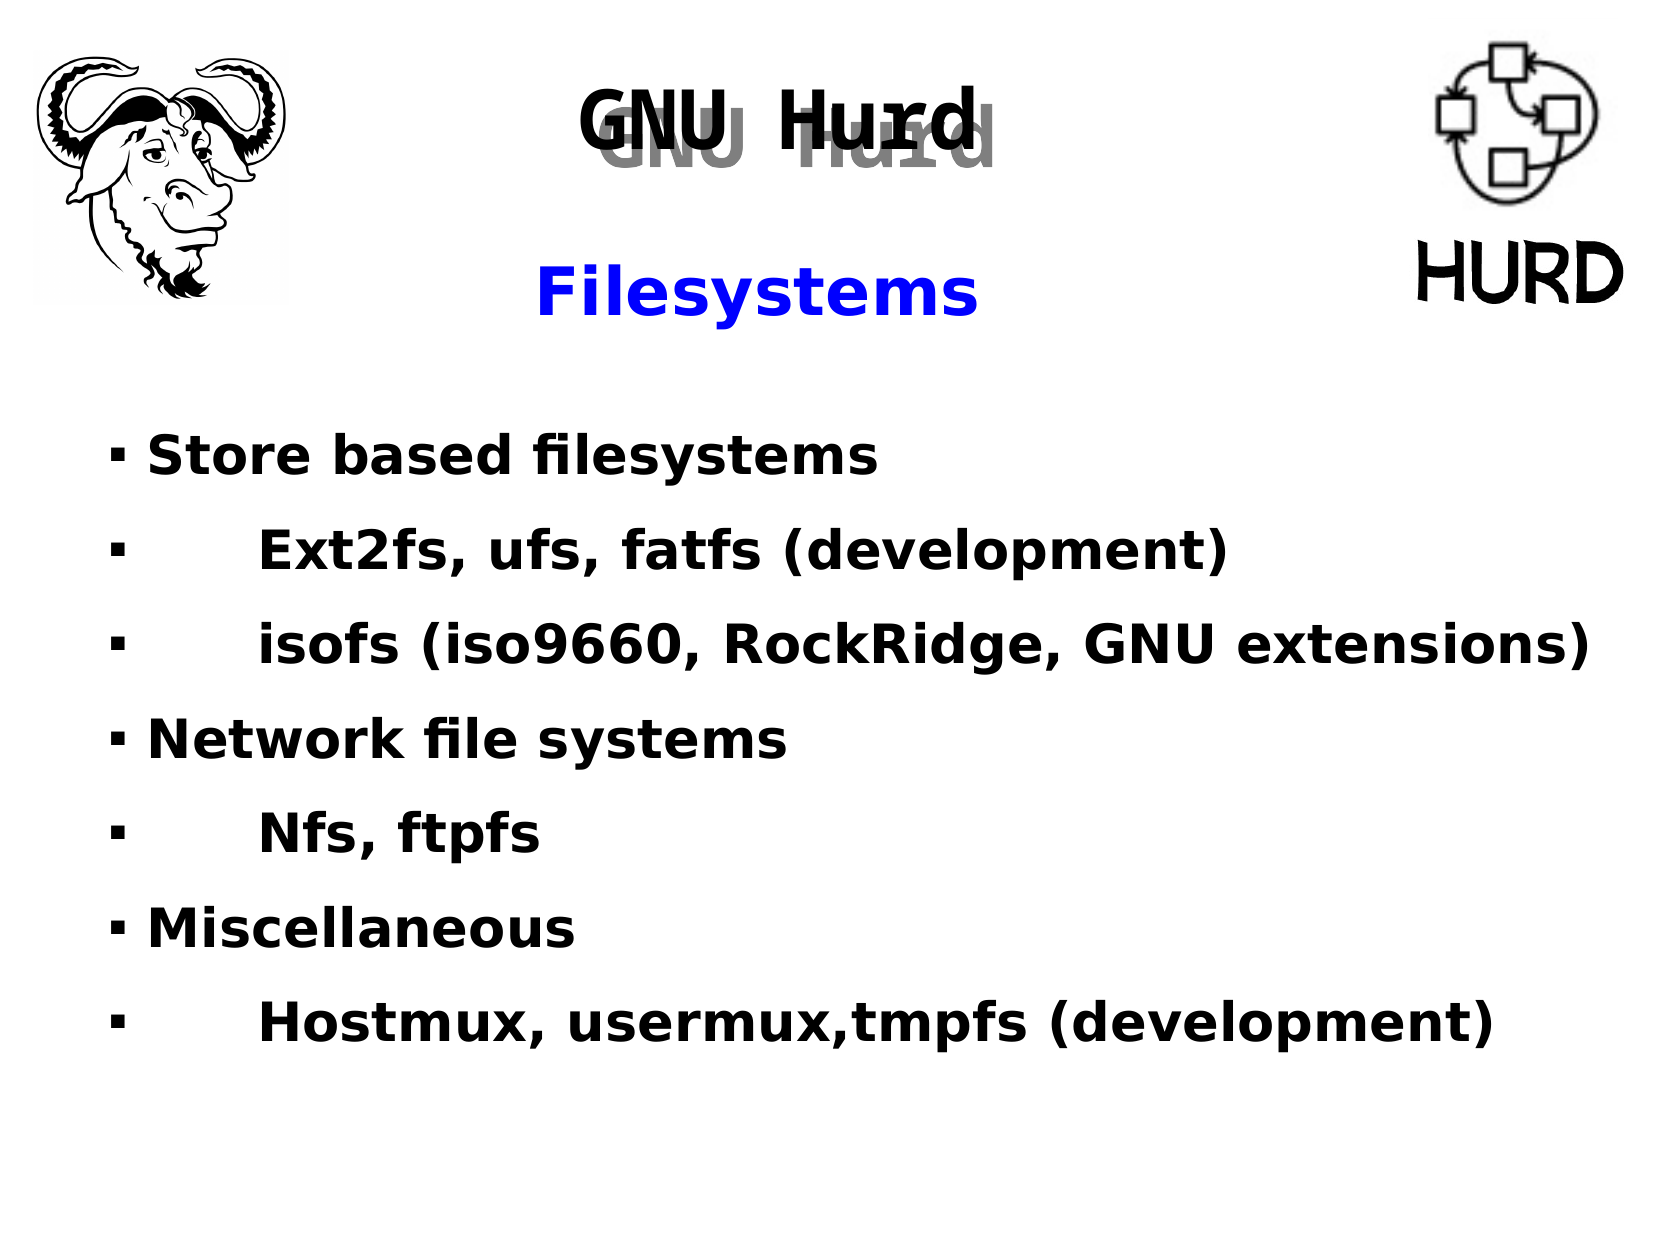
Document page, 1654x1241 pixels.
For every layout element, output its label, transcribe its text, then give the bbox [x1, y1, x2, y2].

text_box Filesystems [534, 214, 1044, 316]
picture [1409, 238, 1628, 309]
text_box Store based filesystems Ext2fs, ufs, fatfs (development) isofs (iso9660, RockRidge, GNU extensions) Network file systems Nfs, ftpfs Miscellaneous Hostmux, usermux,tmpfs (development) [40, 393, 1599, 1024]
text_box GNU Hurd [578, 60, 1028, 158]
picture [33, 50, 289, 305]
picture [1428, 17, 1618, 224]
